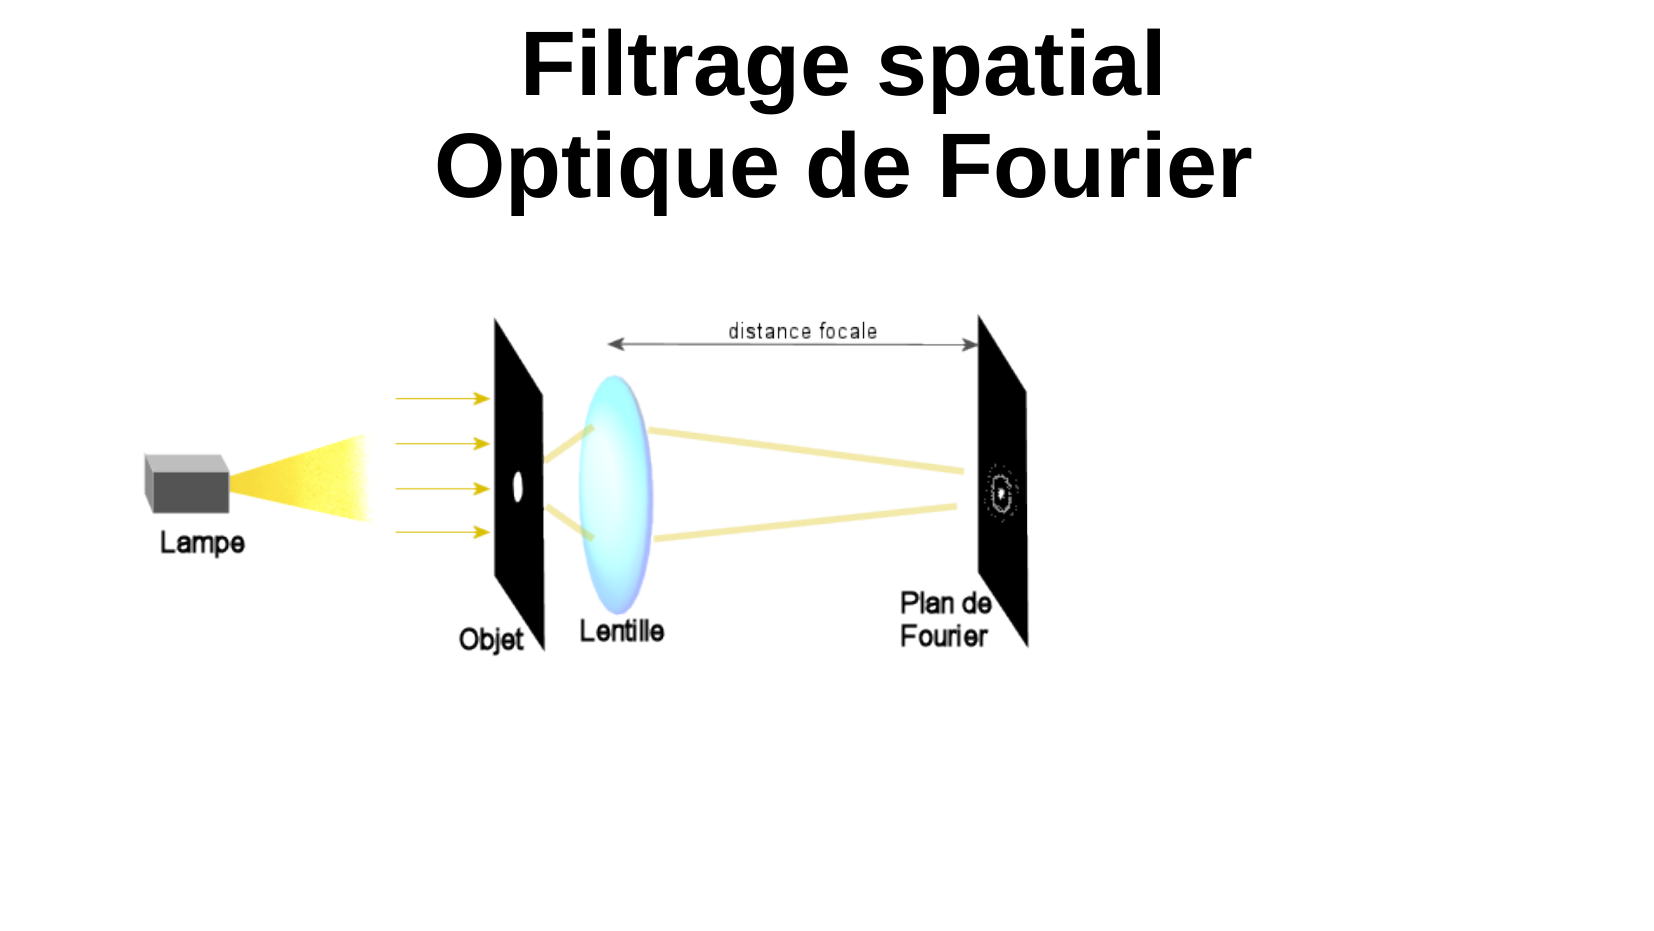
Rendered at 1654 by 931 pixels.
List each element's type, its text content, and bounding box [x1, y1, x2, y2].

picture [142, 308, 1052, 660]
title Filtrage spatial Optique de Fourier [11, 0, 1654, 269]
